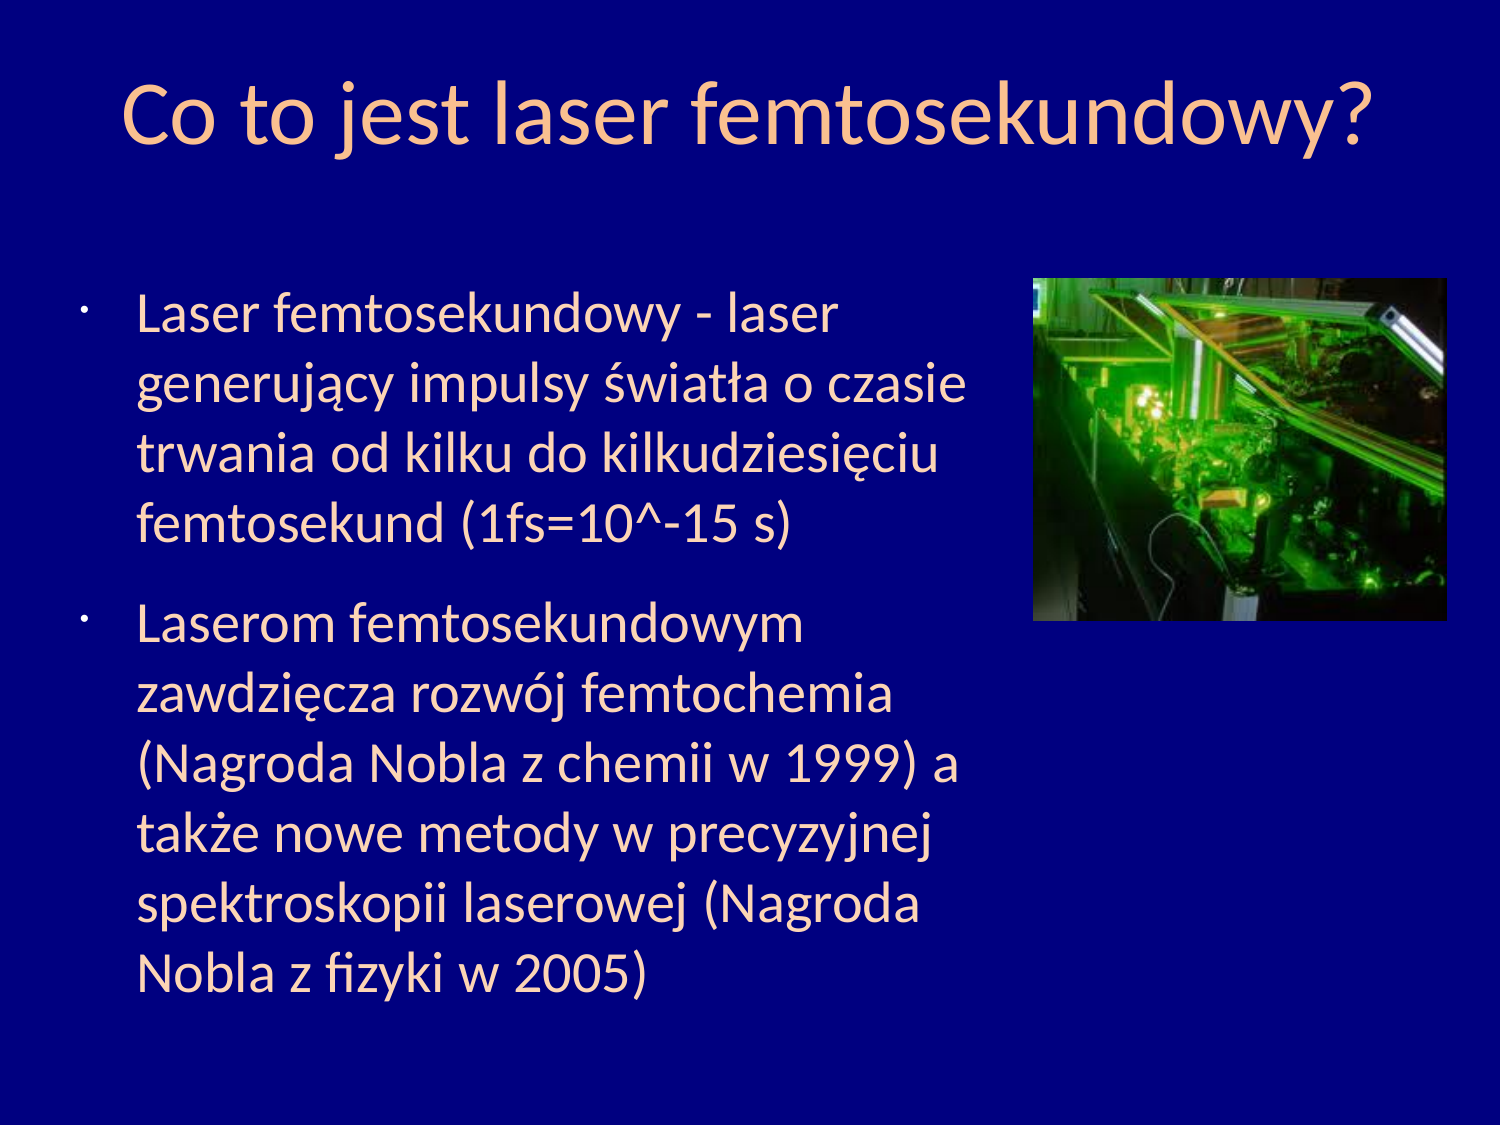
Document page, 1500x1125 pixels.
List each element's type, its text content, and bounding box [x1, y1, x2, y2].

title Co to jest laser femtosekundowy? [75, 45, 1425, 233]
picture [1033, 278, 1447, 621]
list Laser femtosekundowy - laser generujący impulsy światła o czasie trwania od kilku do kilkudziesięciu femtosekund (1fs=10^-15 s) Laserom femtosekundowym zawdzięcza rozwój femtochemia (Nagroda Nobla z chemii w 1999) a także nowe metody w precyzyjnej spektroskopii laserowej (Nagroda Nobla z fizyki w 2005) [64, 267, 1012, 1010]
